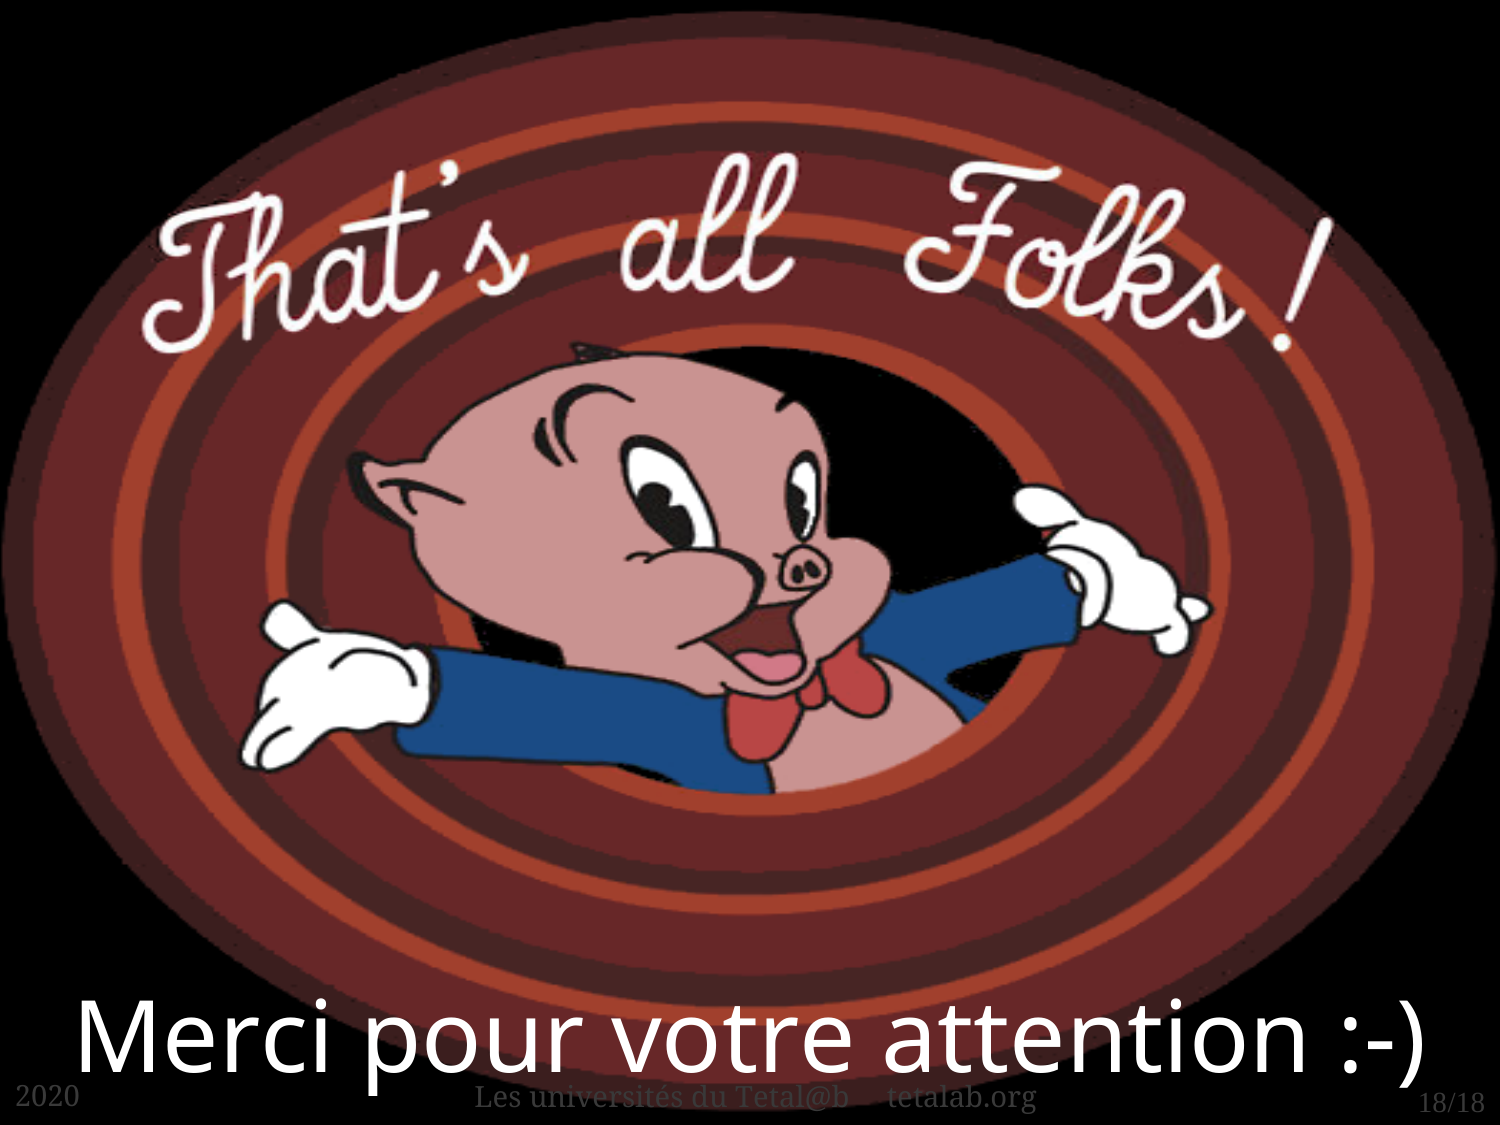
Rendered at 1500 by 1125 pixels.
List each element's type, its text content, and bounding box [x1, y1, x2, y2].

picture [0, 0, 1500, 933]
title Merci pour votre attention :-) [0, 933, 1500, 1125]
